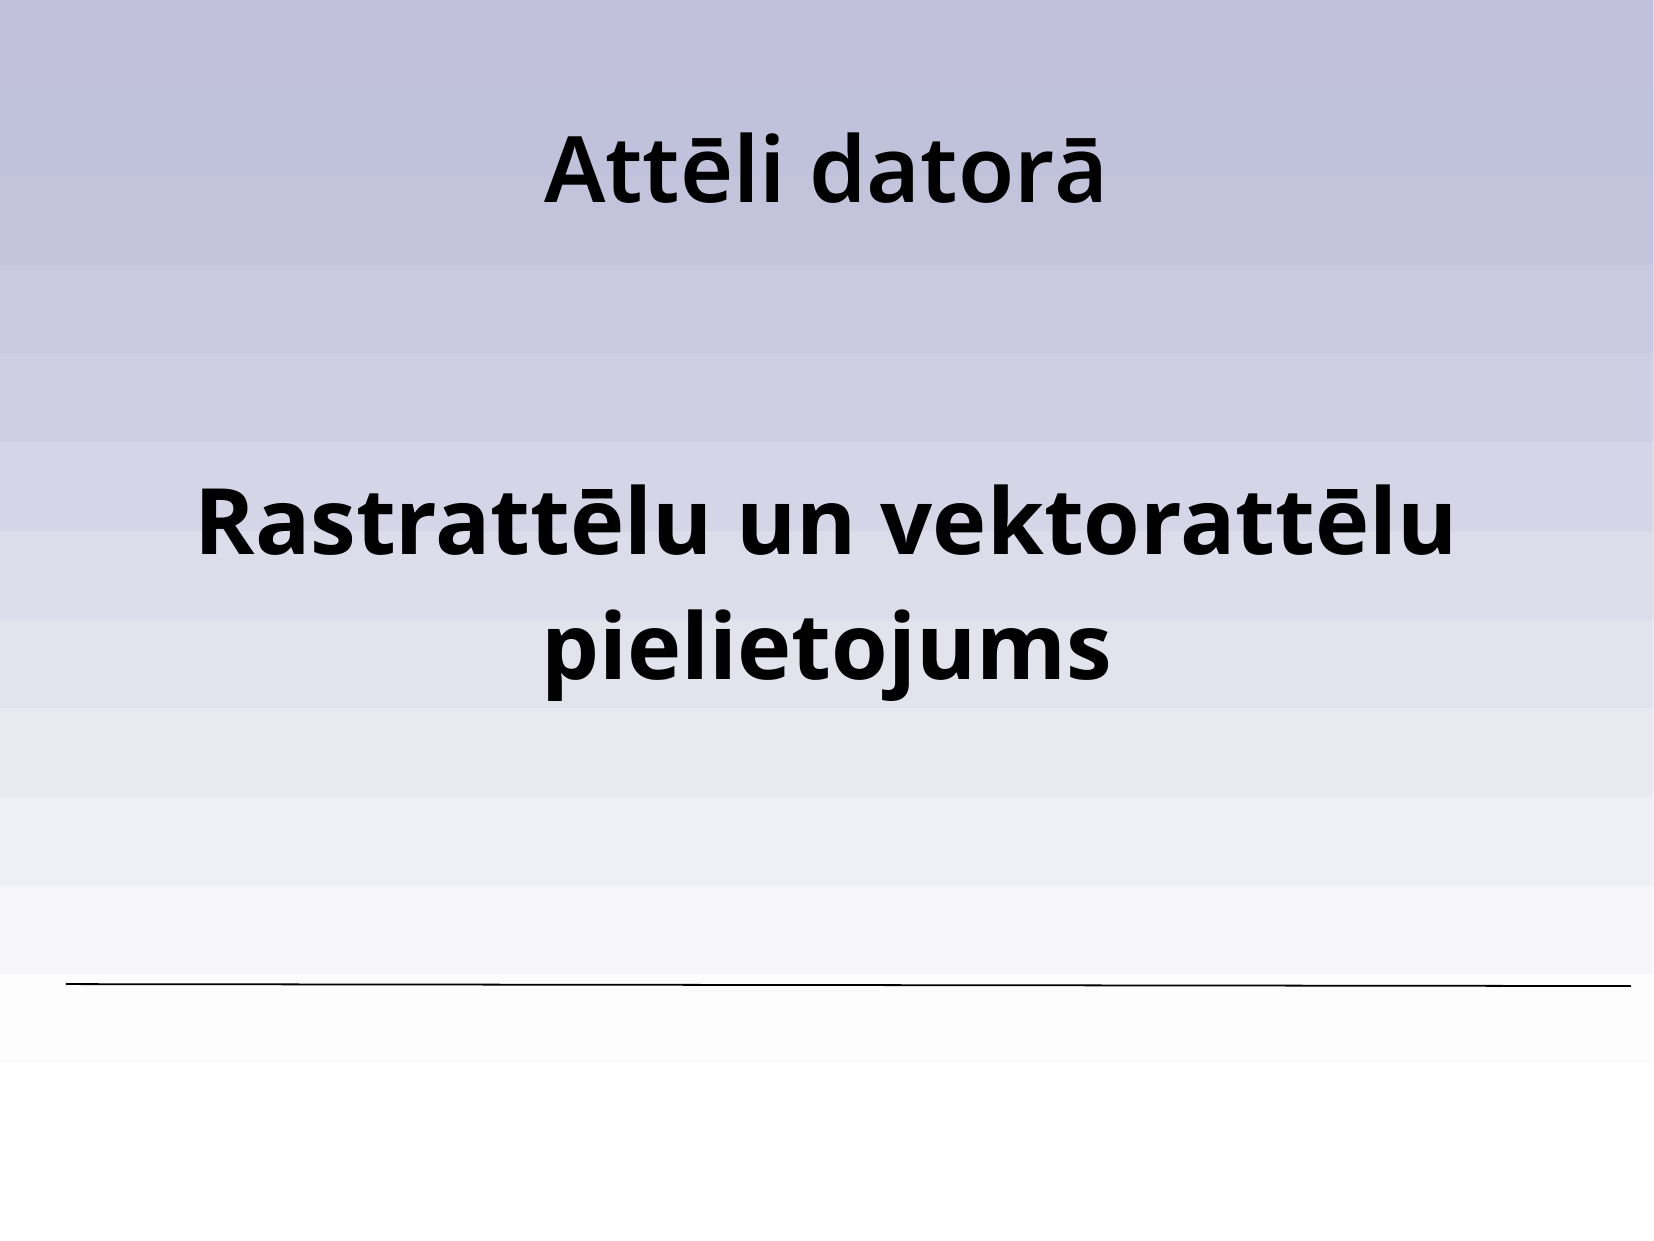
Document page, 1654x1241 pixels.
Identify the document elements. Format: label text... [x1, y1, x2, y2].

title Rastrattēlu un vektorattēlu pielietojums [177, 314, 1477, 849]
picture [0, 0, 1654, 1241]
